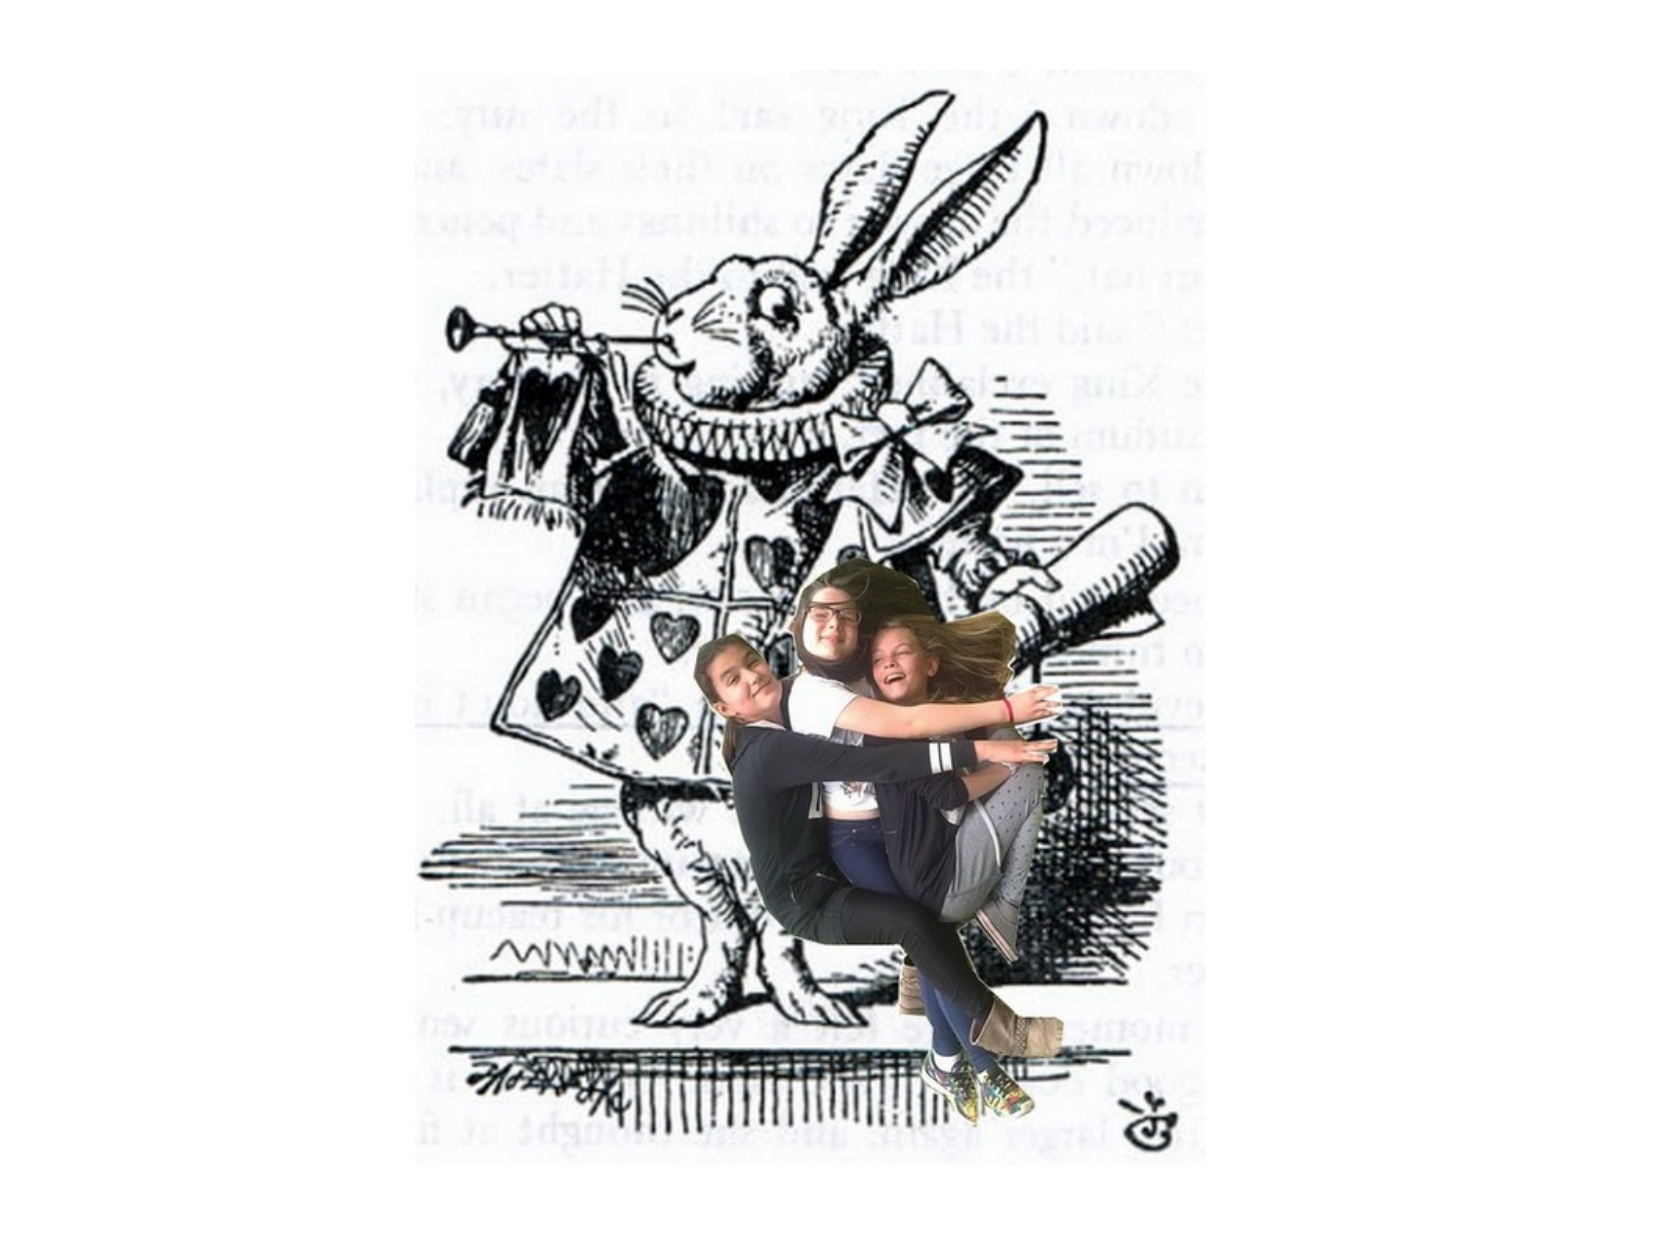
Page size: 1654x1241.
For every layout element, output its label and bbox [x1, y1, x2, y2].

picture [415, 70, 1205, 1165]
